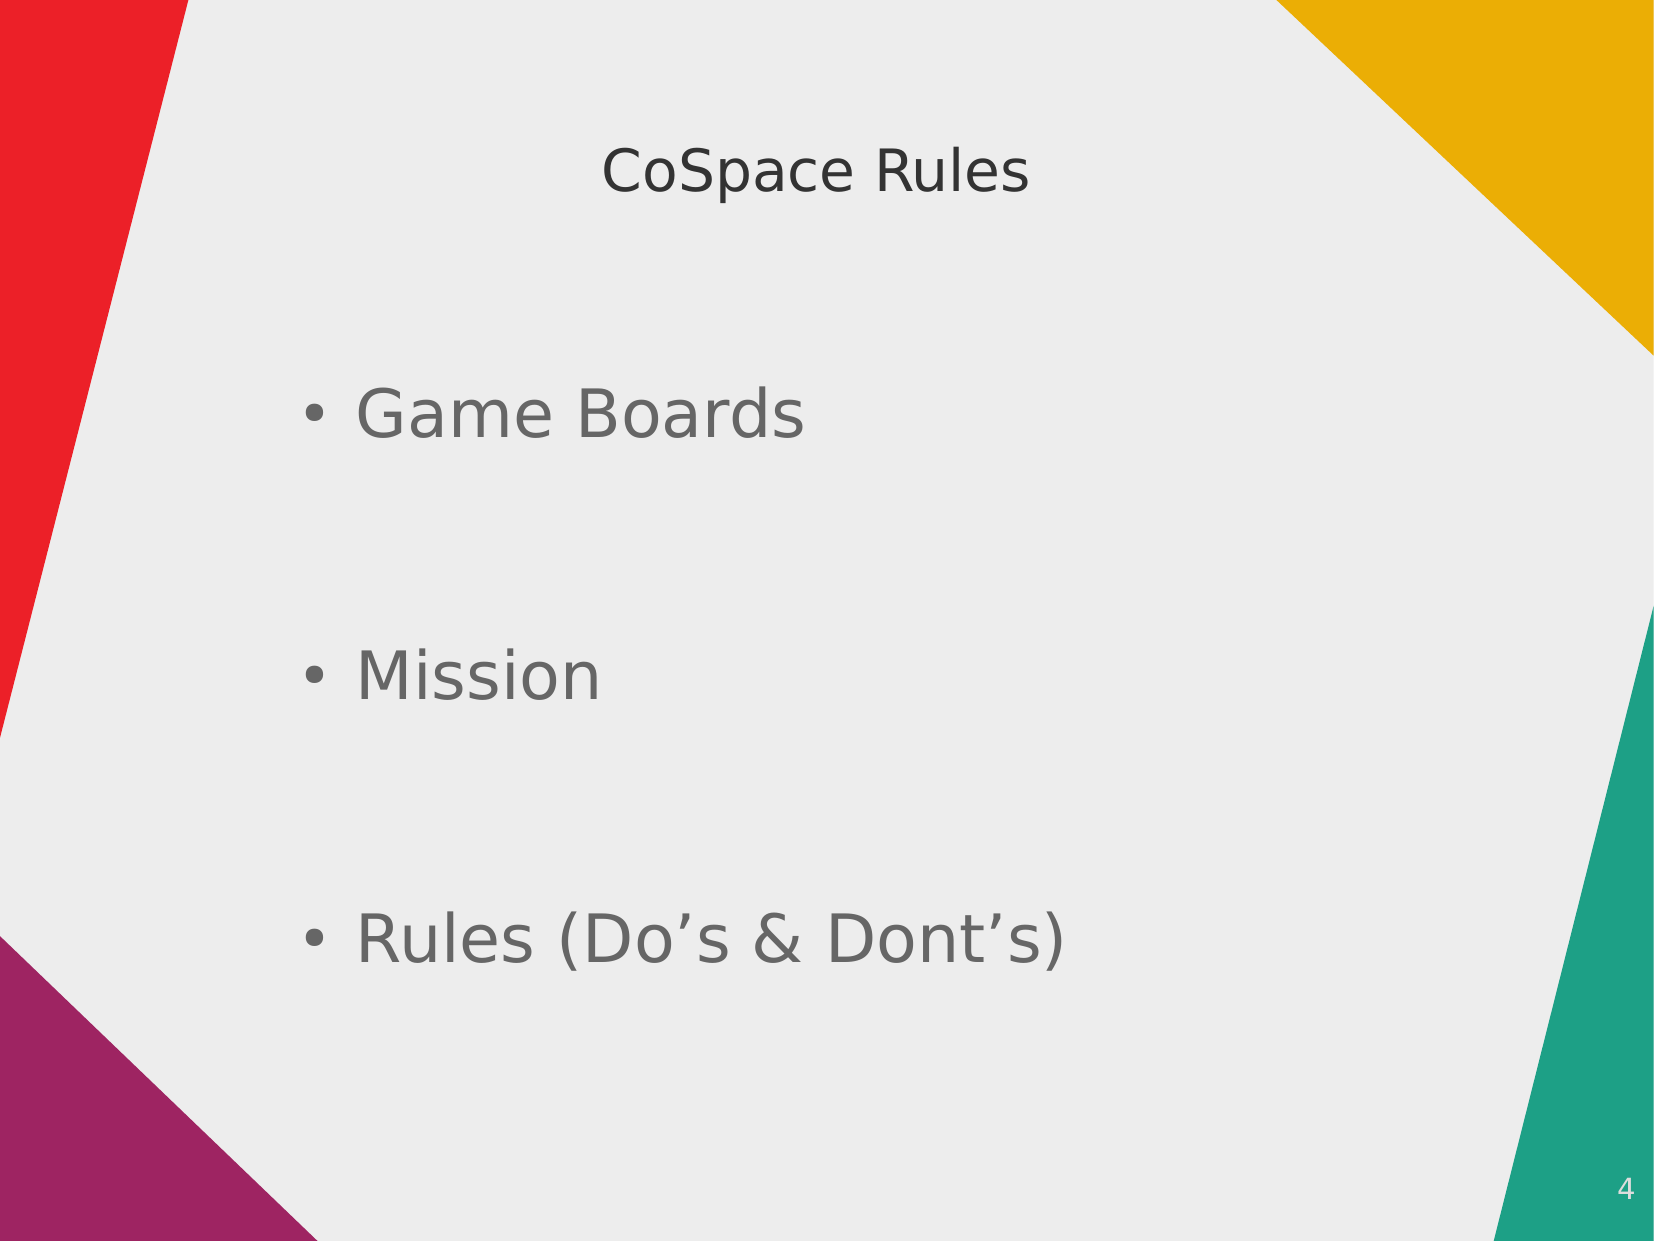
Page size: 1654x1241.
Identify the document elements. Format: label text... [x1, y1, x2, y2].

list Game Boards Mission Rules (Do’s & Dont’s) [285, 375, 1539, 1033]
title CoSpace Rules [114, 73, 1539, 271]
